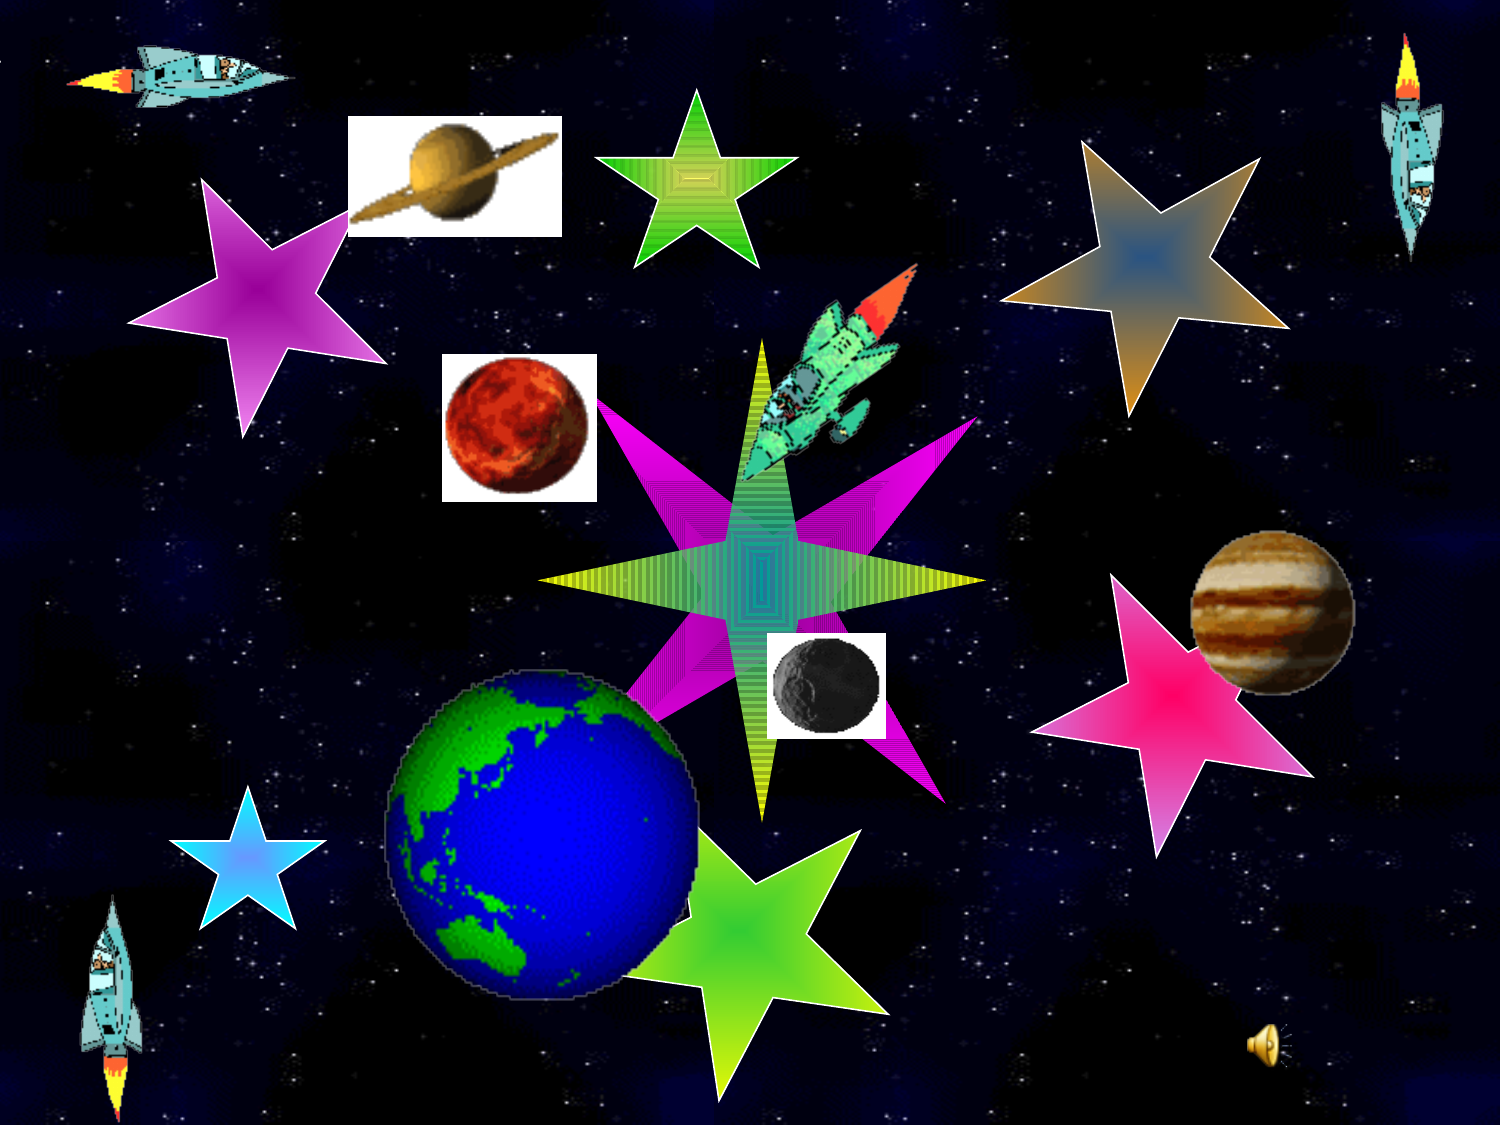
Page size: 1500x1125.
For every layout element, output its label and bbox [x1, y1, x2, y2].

picture [0, 0, 1500, 1125]
text_box [1031, 575, 1313, 857]
text_box [596, 90, 798, 268]
text_box [171, 786, 325, 929]
text_box [862, 699, 946, 804]
text_box [703, 830, 889, 1101]
text_box [537, 398, 987, 823]
text_box [1001, 141, 1289, 417]
text_box [128, 179, 387, 437]
